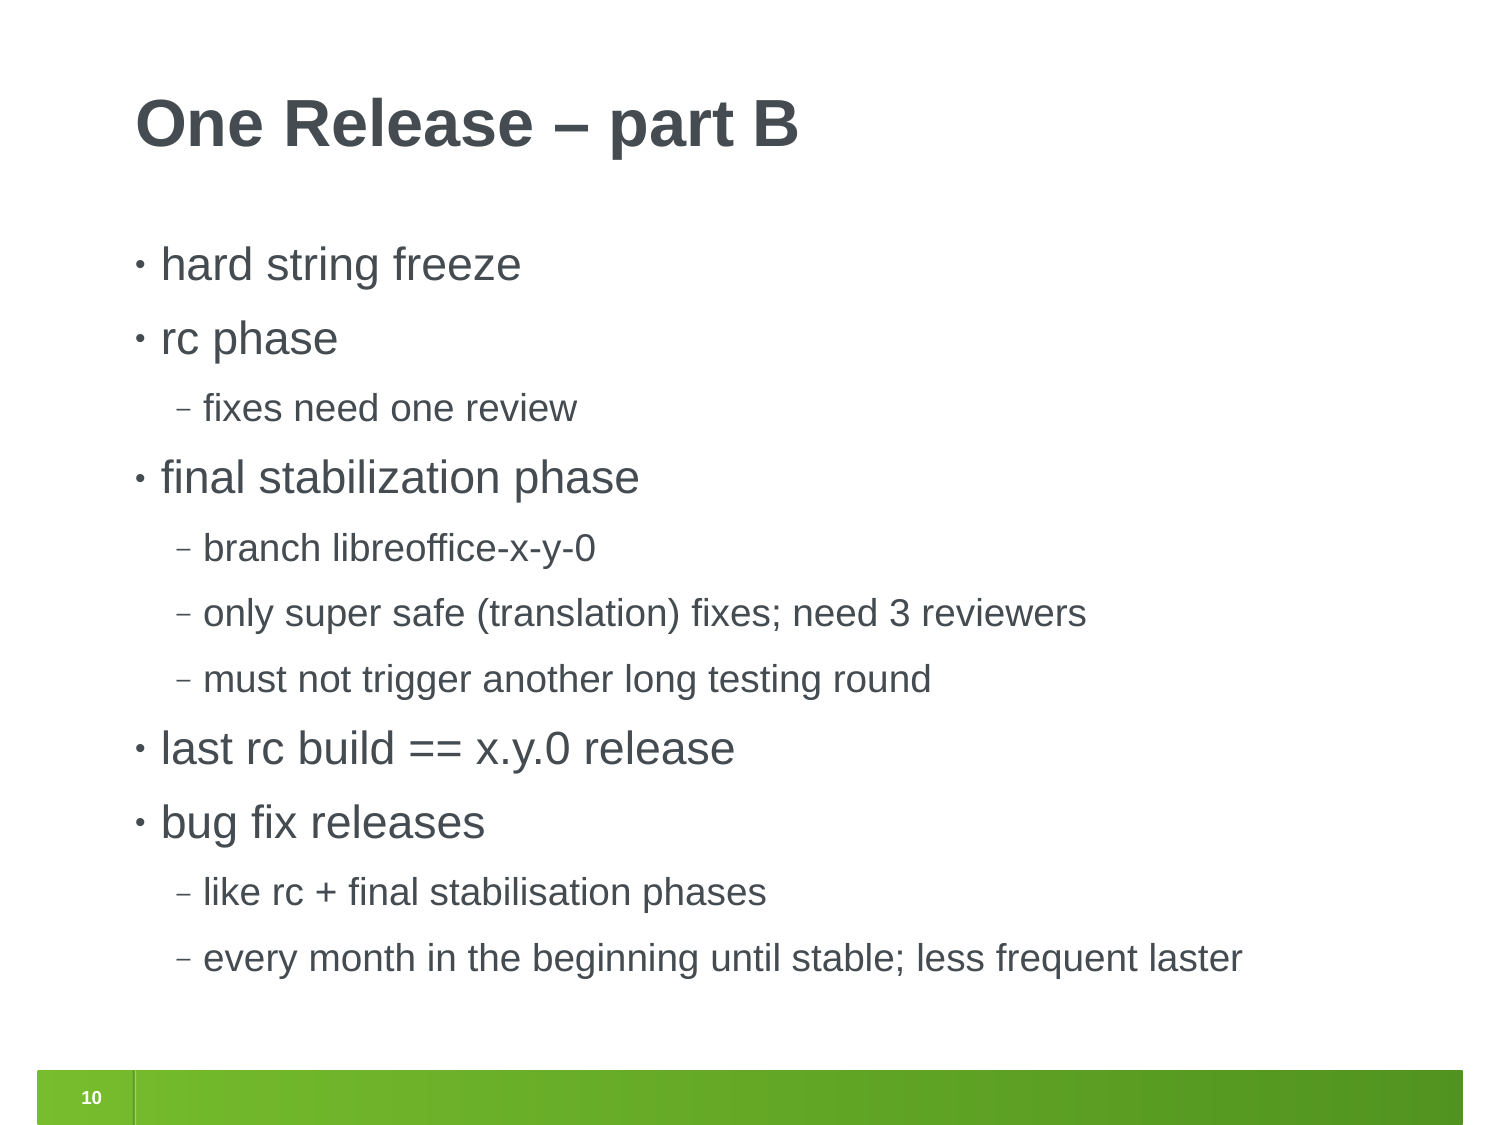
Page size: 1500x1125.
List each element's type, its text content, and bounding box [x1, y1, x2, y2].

title One Release – part B [135, 41, 1372, 204]
list hard string freeze rc phase fixes need one review final stabilization phase branch libreoffice-x-y-0 only super safe (translation) fixes; need 3 reviewers must not trigger another long testing round last rc build == x.y.0 release bug fix releases like rc + final stabilisation phases every month in the beginning until stable; less frequent laster [135, 238, 1372, 982]
